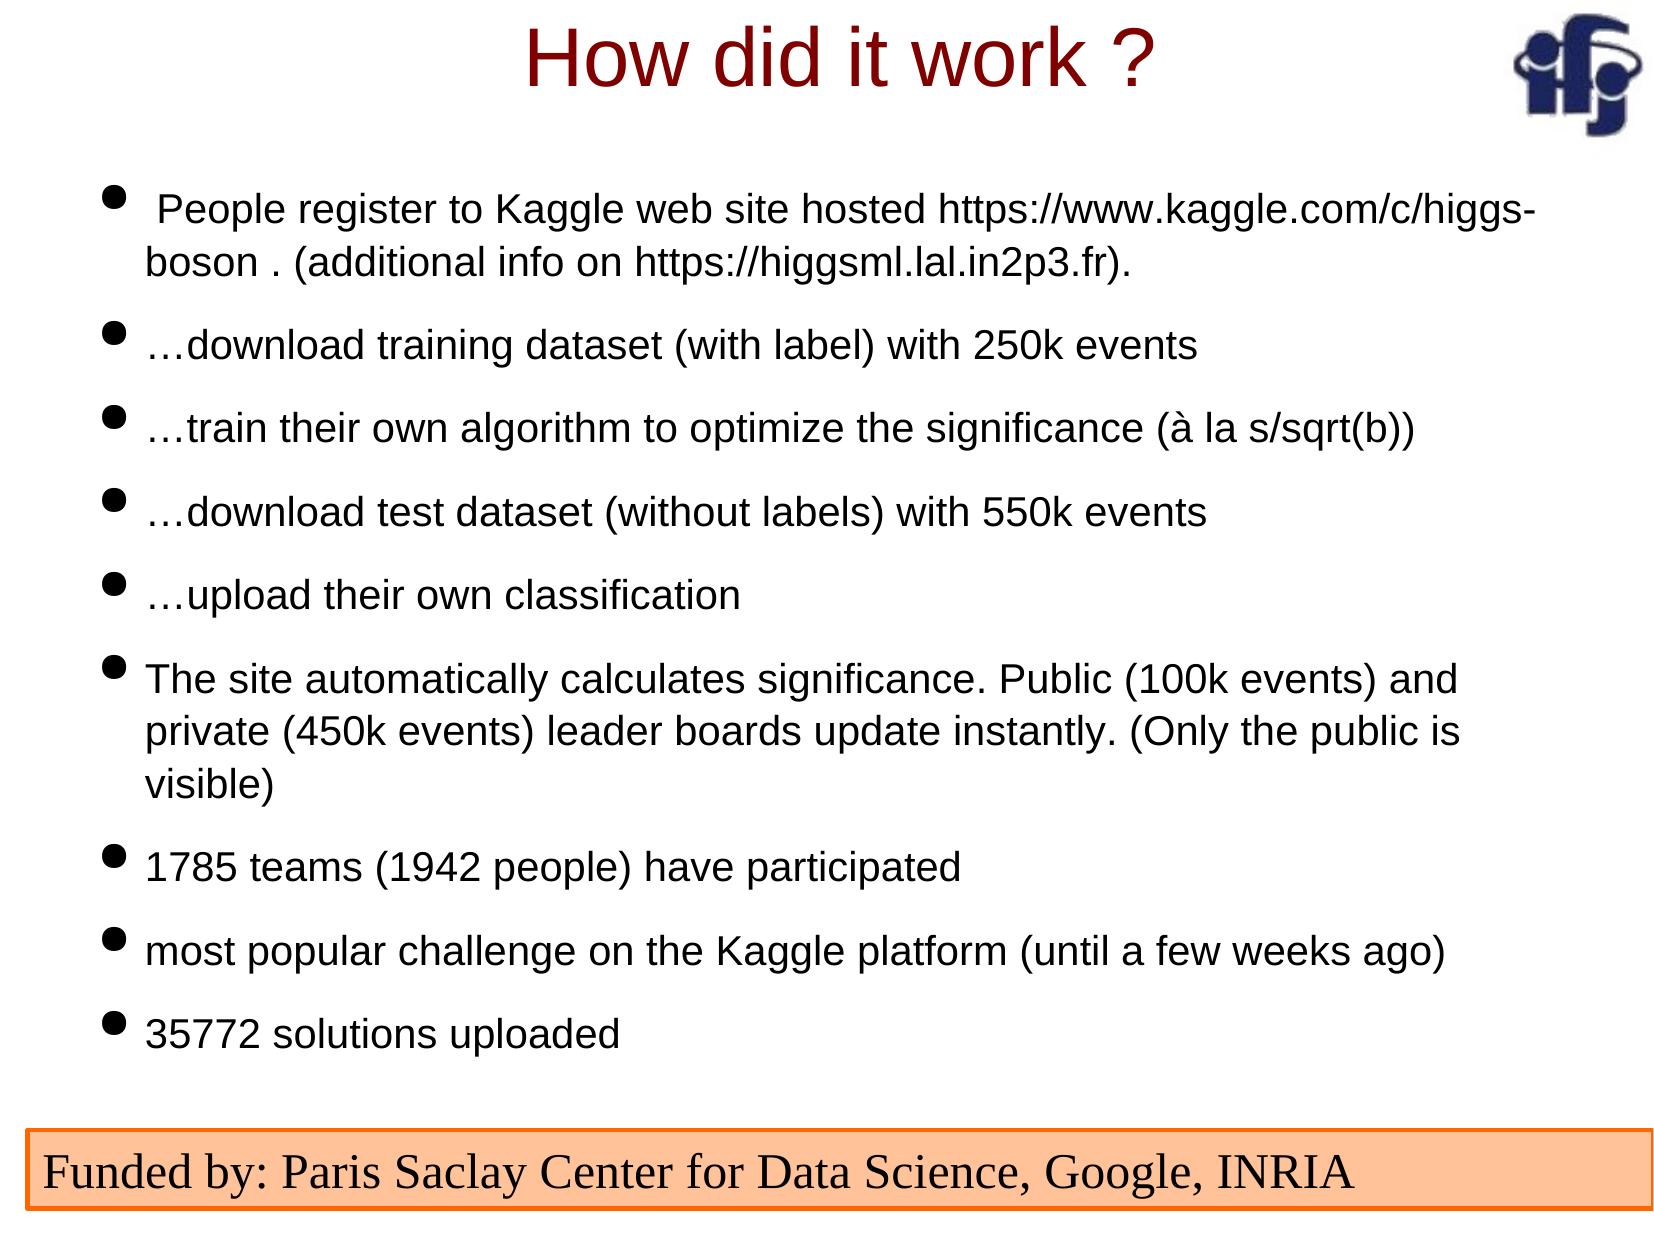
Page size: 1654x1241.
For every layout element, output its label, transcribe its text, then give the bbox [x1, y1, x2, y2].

text_box [0, 0, 1653, 1241]
text_box ● [97, 1006, 140, 1060]
text_box ● [97, 316, 140, 371]
text_box visible) [144, 760, 276, 810]
text_box ● [97, 650, 140, 705]
text_box boson . (additional info on https://higgsml.lal.in2p3.fr). [144, 238, 1134, 288]
text_box …download training dataset (with label) with 250k events [144, 321, 1200, 371]
text_box ● [97, 567, 140, 622]
text_box 1785 teams (1942 people) have participated [144, 844, 975, 894]
text_box …upload their own classification [144, 572, 742, 621]
text_box ● [97, 483, 140, 538]
text_box ● [97, 922, 140, 977]
text_box ● [97, 180, 140, 235]
text_box 35772 solutions uploaded [144, 1010, 622, 1060]
text_box ● [97, 839, 140, 894]
text_box Funded by: Paris Saclay Center for Data Science, Google, INRIA [42, 1143, 1356, 1202]
text_box The site automatically calculates significance. Public (100k events) and [144, 655, 1471, 705]
text_box How did it work ? [523, 11, 1158, 109]
text_box …train their own algorithm to optimize the significance (à la s/sqrt(b)) [144, 405, 1417, 454]
text_box …download test dataset (without labels) with 550k events [144, 488, 1209, 538]
text_box ● [97, 400, 140, 455]
text_box most popular challenge on the Kaggle platform (until a few weeks ago) [144, 927, 1448, 977]
text_box private (450k events) leader boards update instantly. (Only the public is [144, 707, 1471, 757]
picture [1492, 0, 1653, 159]
text_box People register to Kaggle web site hosted https://www.kaggle.com/c/higgs- [144, 185, 1536, 235]
